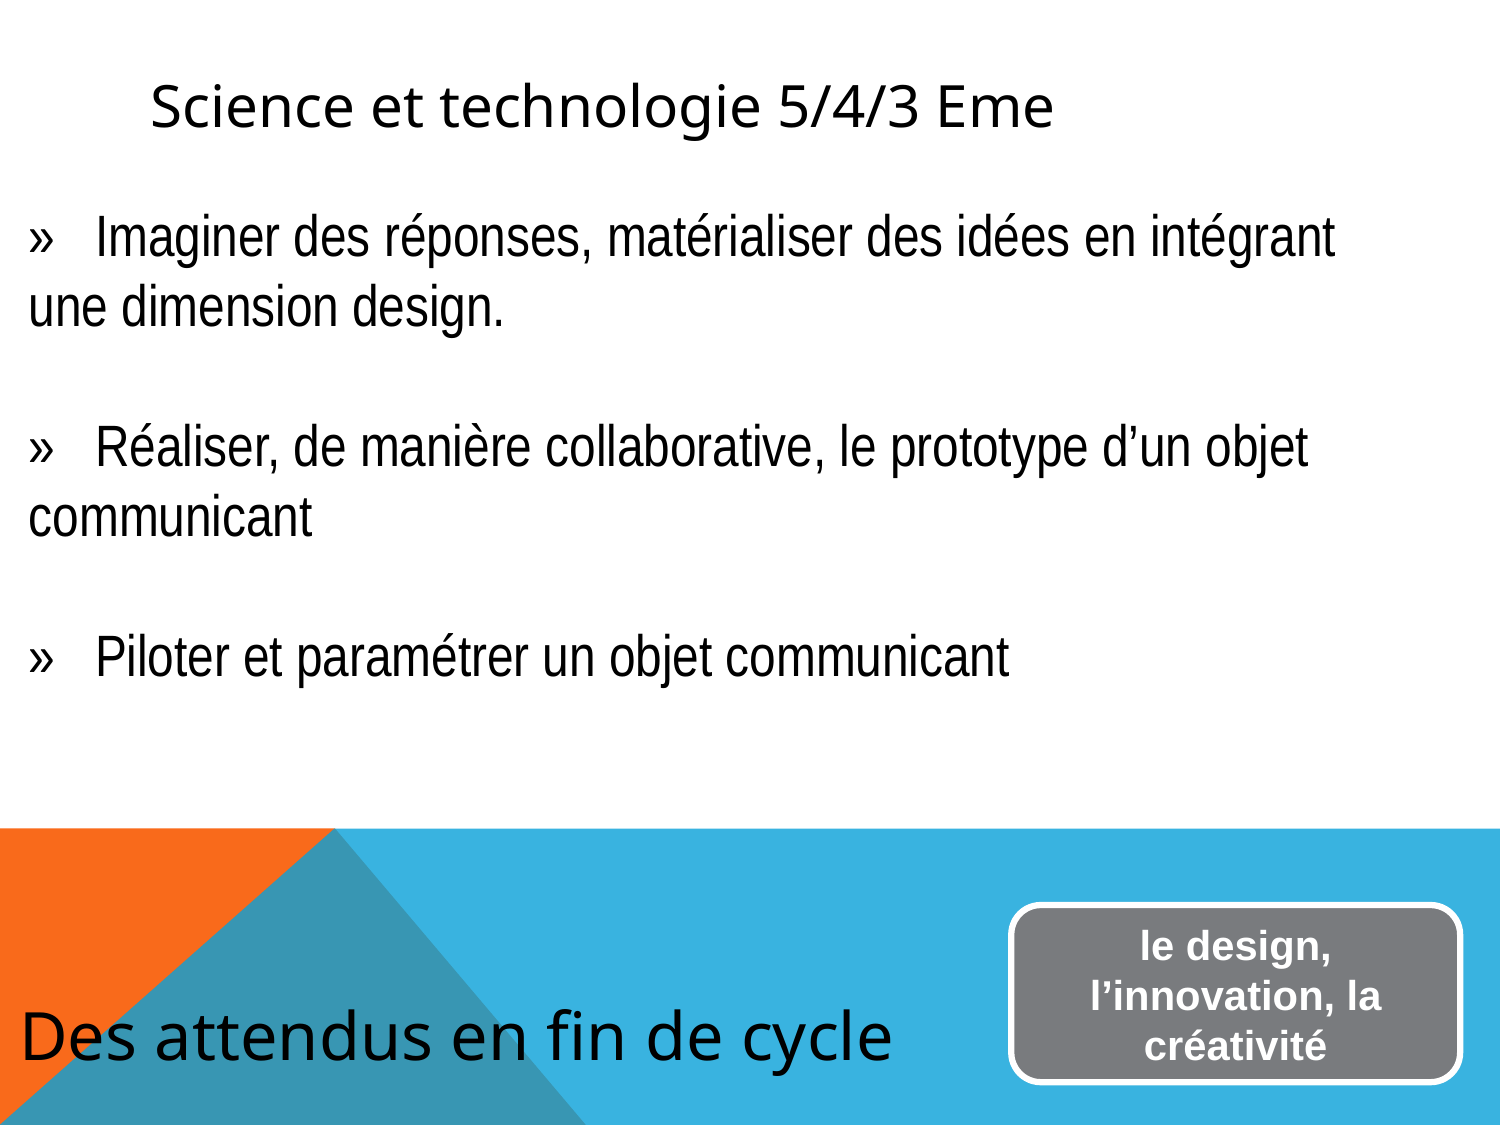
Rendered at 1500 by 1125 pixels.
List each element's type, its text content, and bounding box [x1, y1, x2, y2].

text_box le design, l’innovation, la créativité [1011, 905, 1461, 1083]
text_box Des attendus en fin de cycle [4, 986, 910, 1082]
text_box Science et technologie 5/4/3 Eme [135, 58, 1370, 149]
text_box » Imaginer des réponses, matérialiser des idées en intégrant une dimension design. » Réaliser, de manière collaborative, le prototype d’un objet communicant » Piloter et paramétrer un objet communicant [14, 190, 1424, 696]
